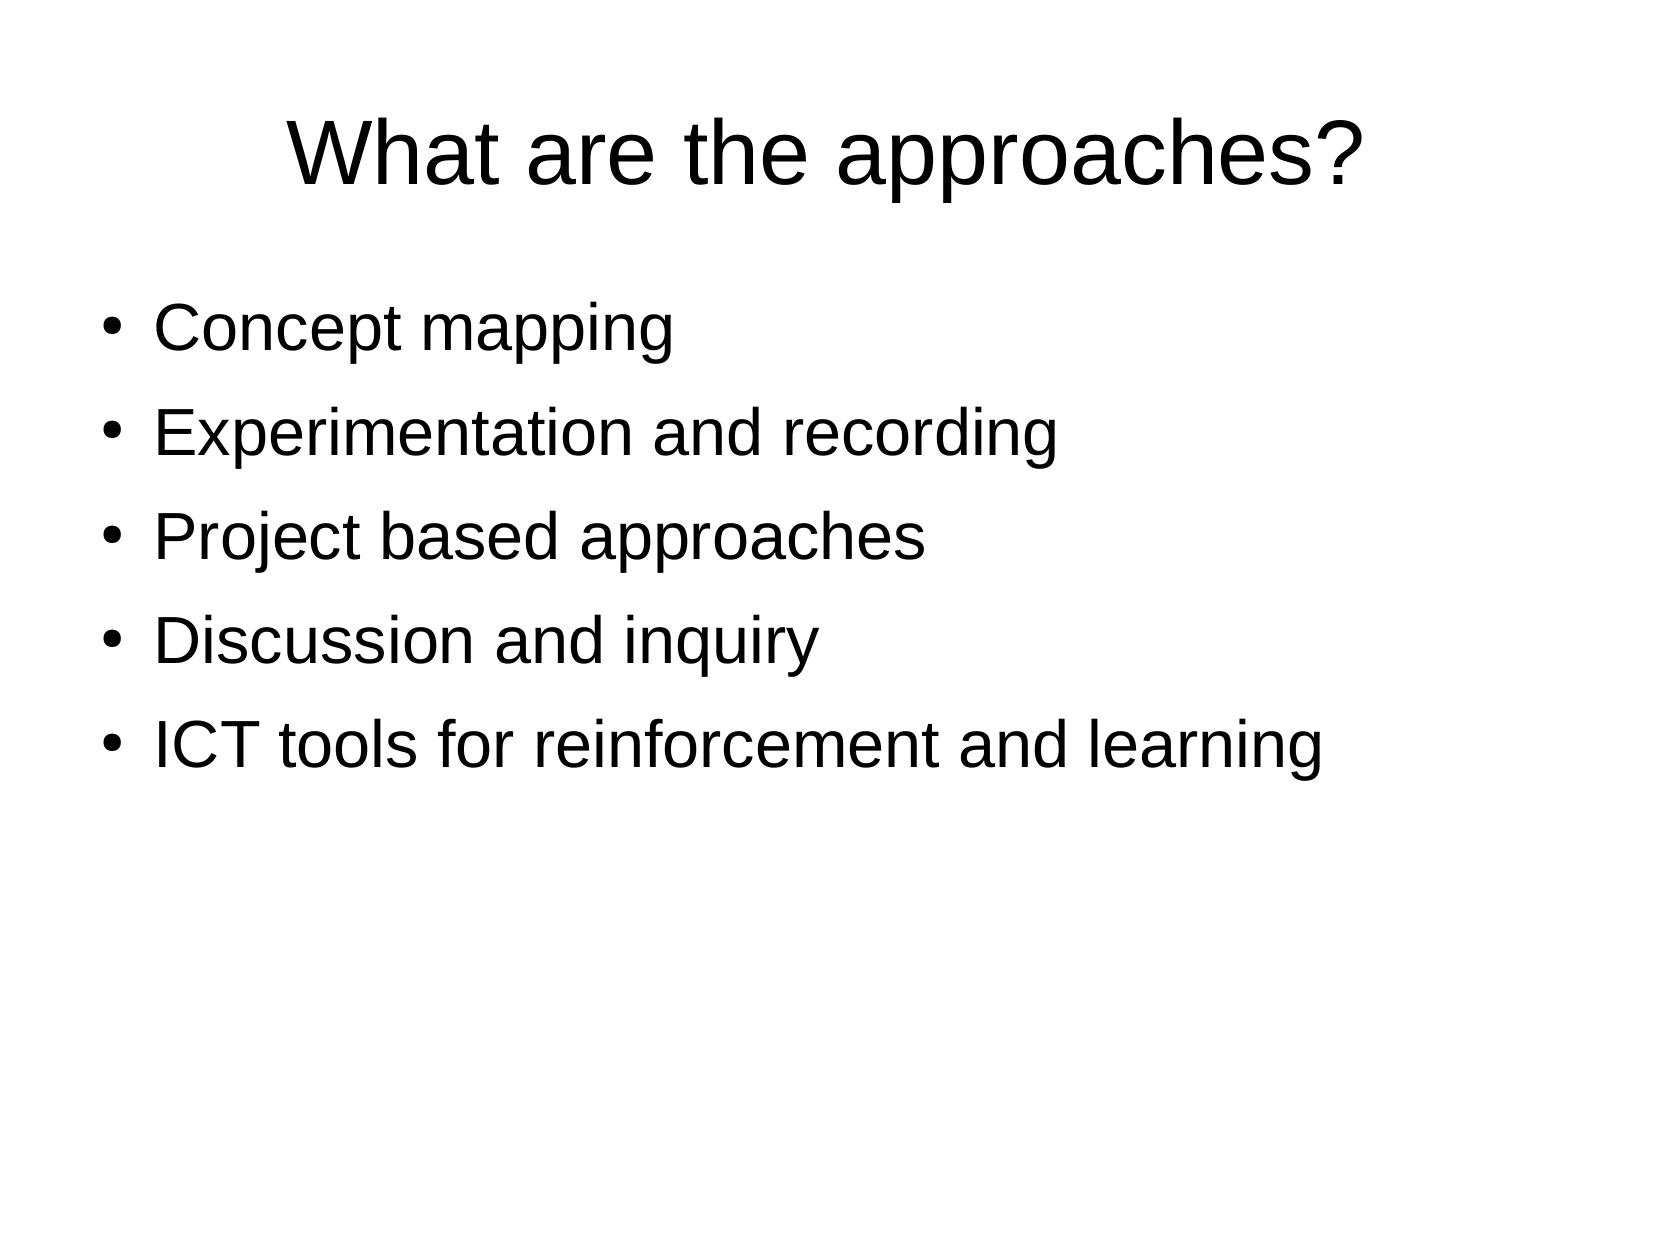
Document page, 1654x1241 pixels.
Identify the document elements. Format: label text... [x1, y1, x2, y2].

list Concept mapping Experimentation and recording Project based approaches Discussion and inquiry ICT tools for reinforcement and learning [82, 290, 1538, 1010]
title What are the approaches? [82, 49, 1571, 257]
